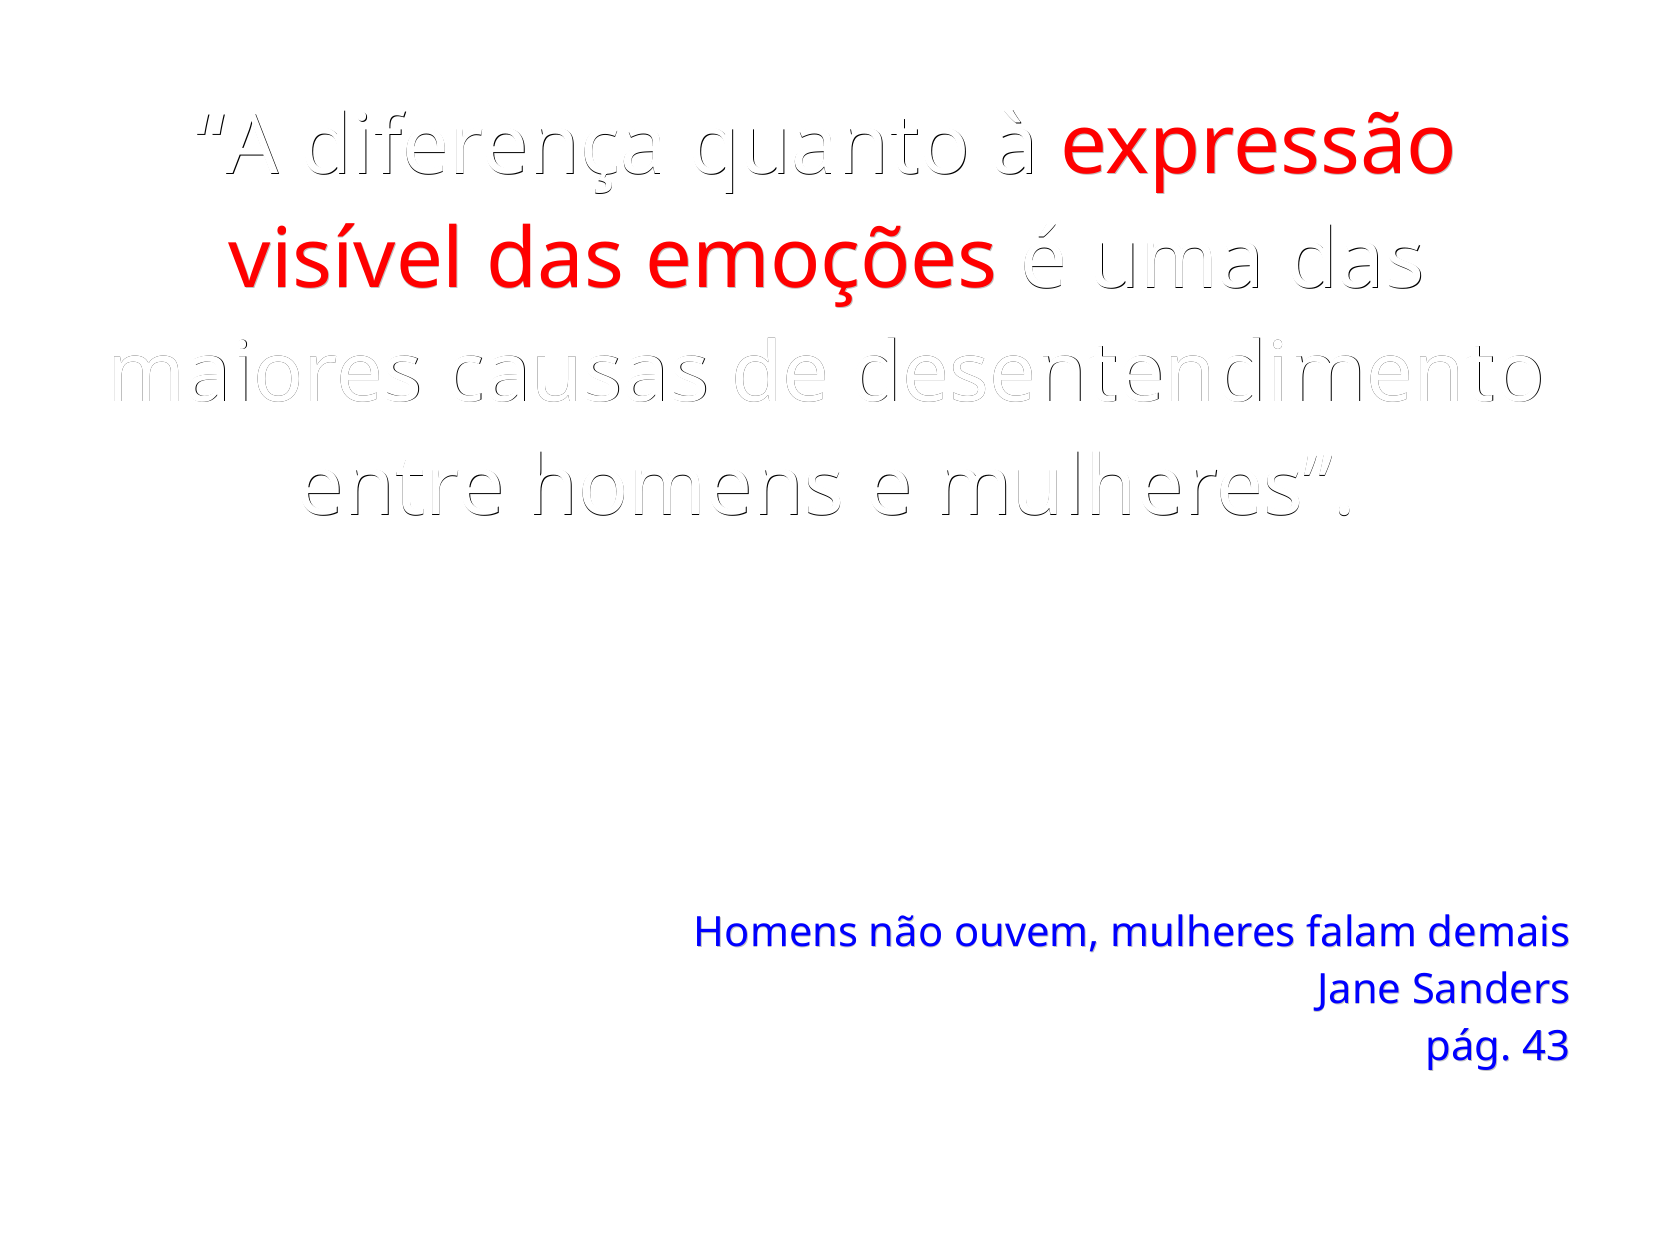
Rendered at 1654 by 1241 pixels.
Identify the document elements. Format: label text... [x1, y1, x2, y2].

subtitle “A diferença quanto à expressão visível das emoções é uma das maiores causas de desentendimento entre homens e mulheres”. Homens não ouvem, mulheres falam demais Jane Sanders pág. 43 [82, 56, 1571, 1102]
